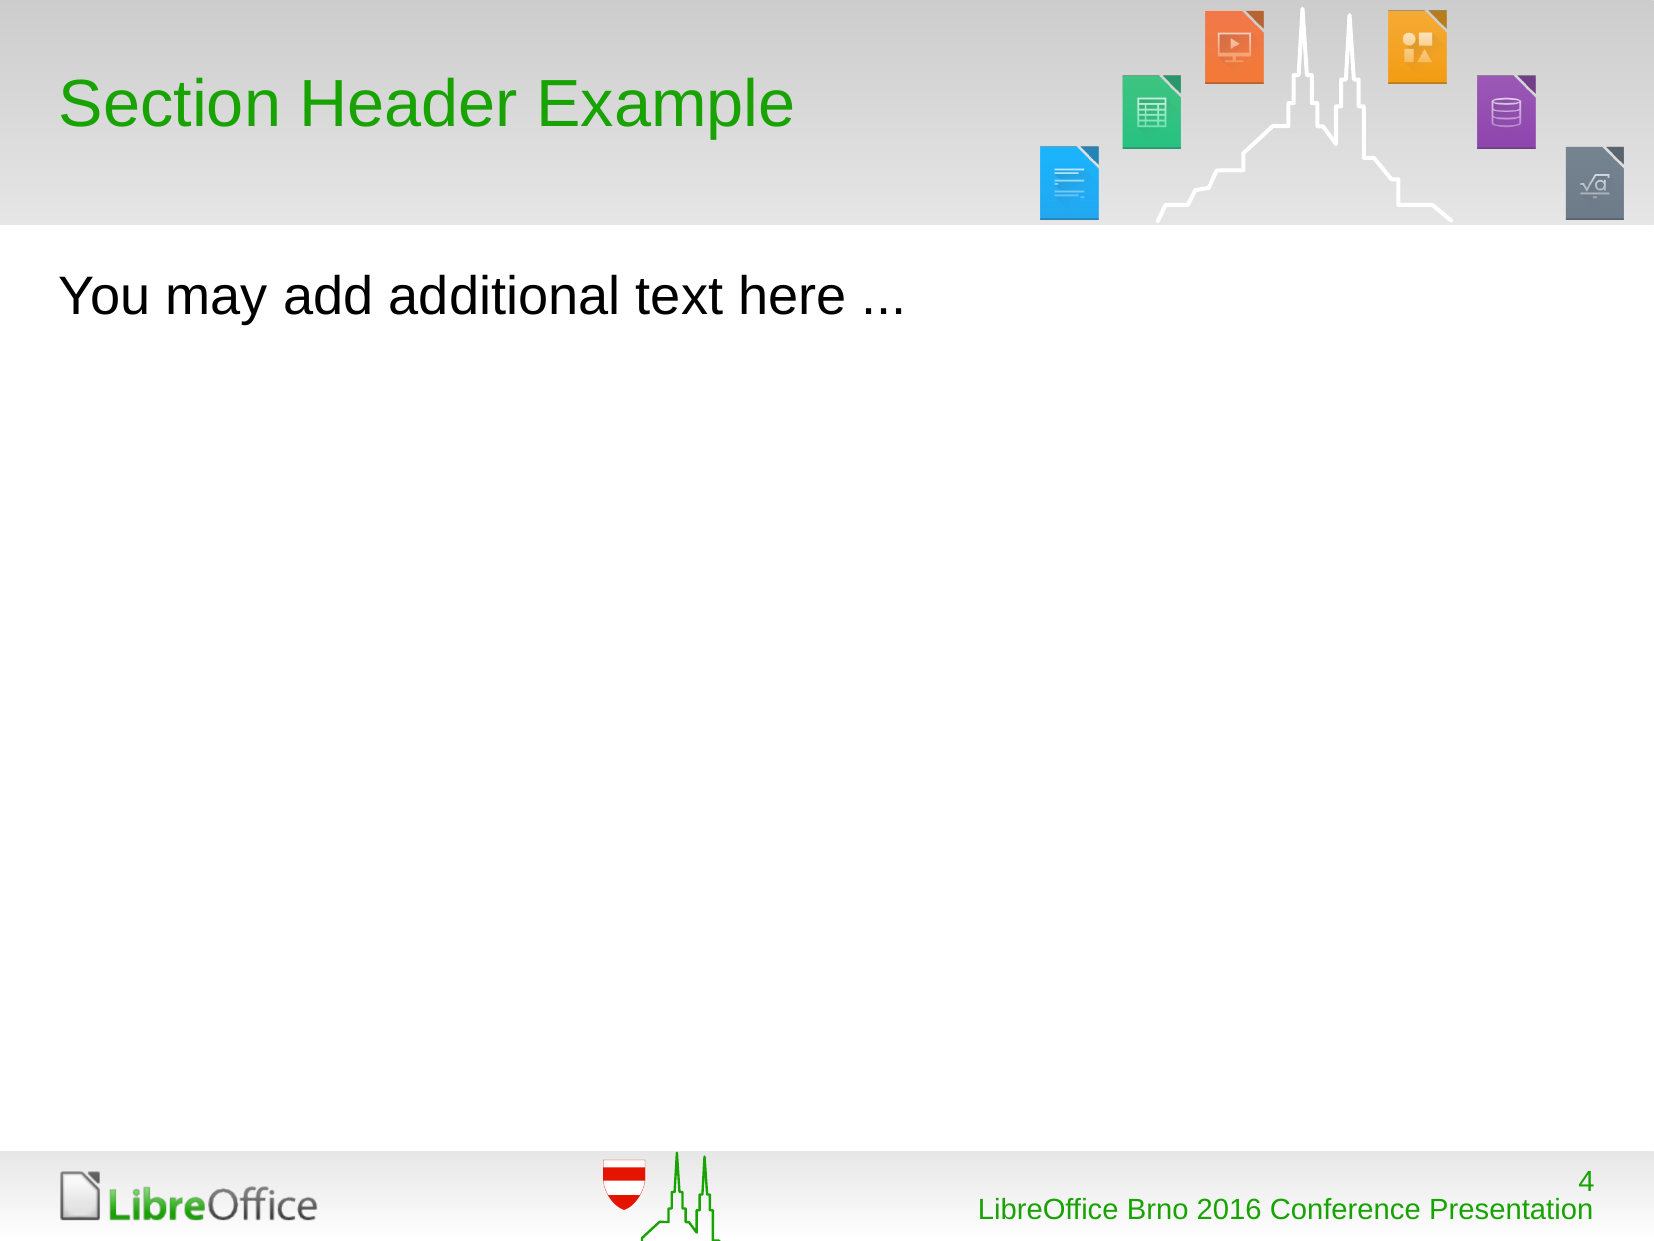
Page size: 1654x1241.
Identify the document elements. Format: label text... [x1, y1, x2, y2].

picture [41, 1152, 337, 1240]
title Section Header Example [59, 29, 1034, 178]
picture [1027, 5, 1276, 225]
subtitle You may add additional text here ... [59, 265, 1595, 986]
picture [1375, 5, 1459, 89]
picture [1553, 141, 1636, 225]
picture [1464, 70, 1548, 154]
